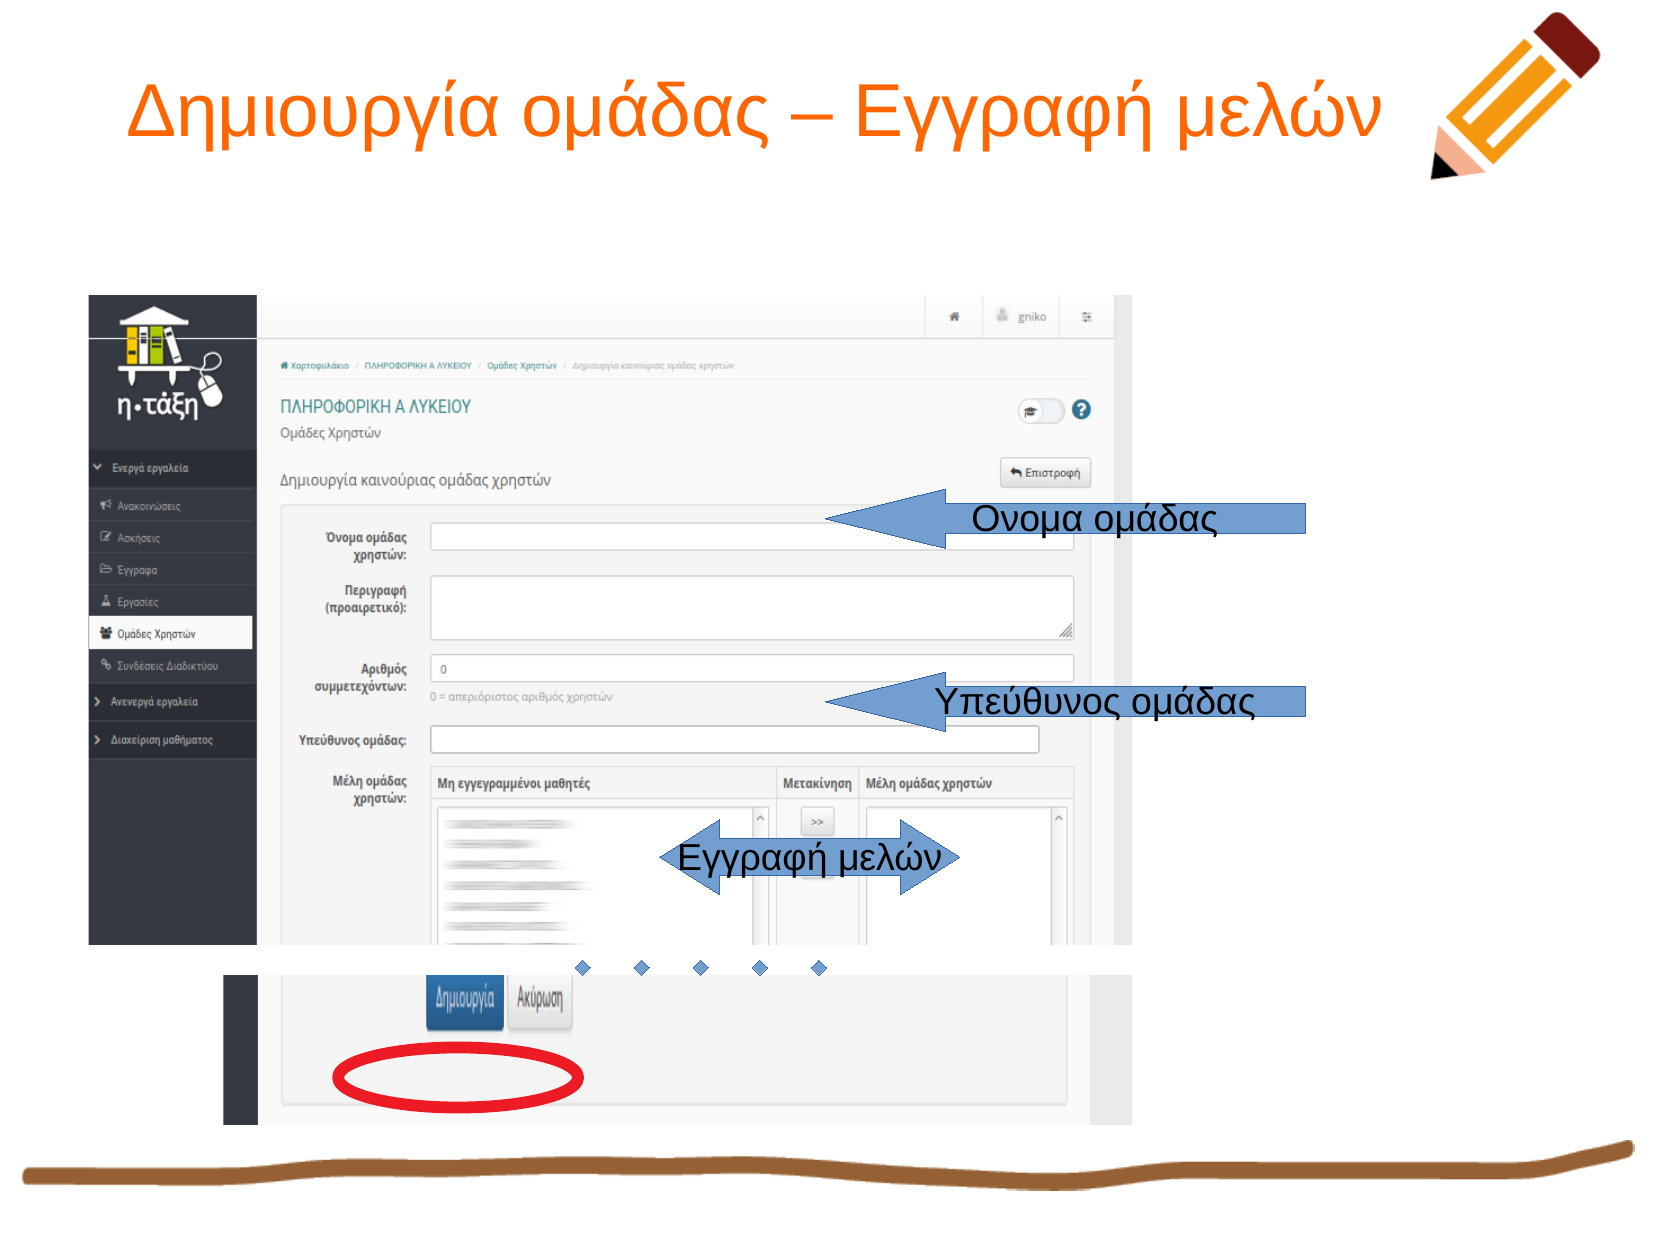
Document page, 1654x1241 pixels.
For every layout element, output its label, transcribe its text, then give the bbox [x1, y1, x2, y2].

picture [223, 975, 1133, 1126]
text_box Εγγραφή μελών [659, 819, 960, 895]
text_box [752, 960, 768, 976]
text_box Ονομα ομάδας [825, 489, 1306, 549]
picture [22, 1140, 1635, 1191]
picture [88, 295, 1133, 945]
text_box [575, 960, 591, 976]
text_box [811, 960, 827, 976]
text_box Υπεύθυνος ομάδας [825, 672, 1306, 732]
title Δημιουργία ομάδας – Εγγραφή μελών [82, 49, 1430, 172]
picture [1430, 12, 1601, 181]
text_box [634, 960, 650, 976]
text_box [693, 960, 709, 976]
